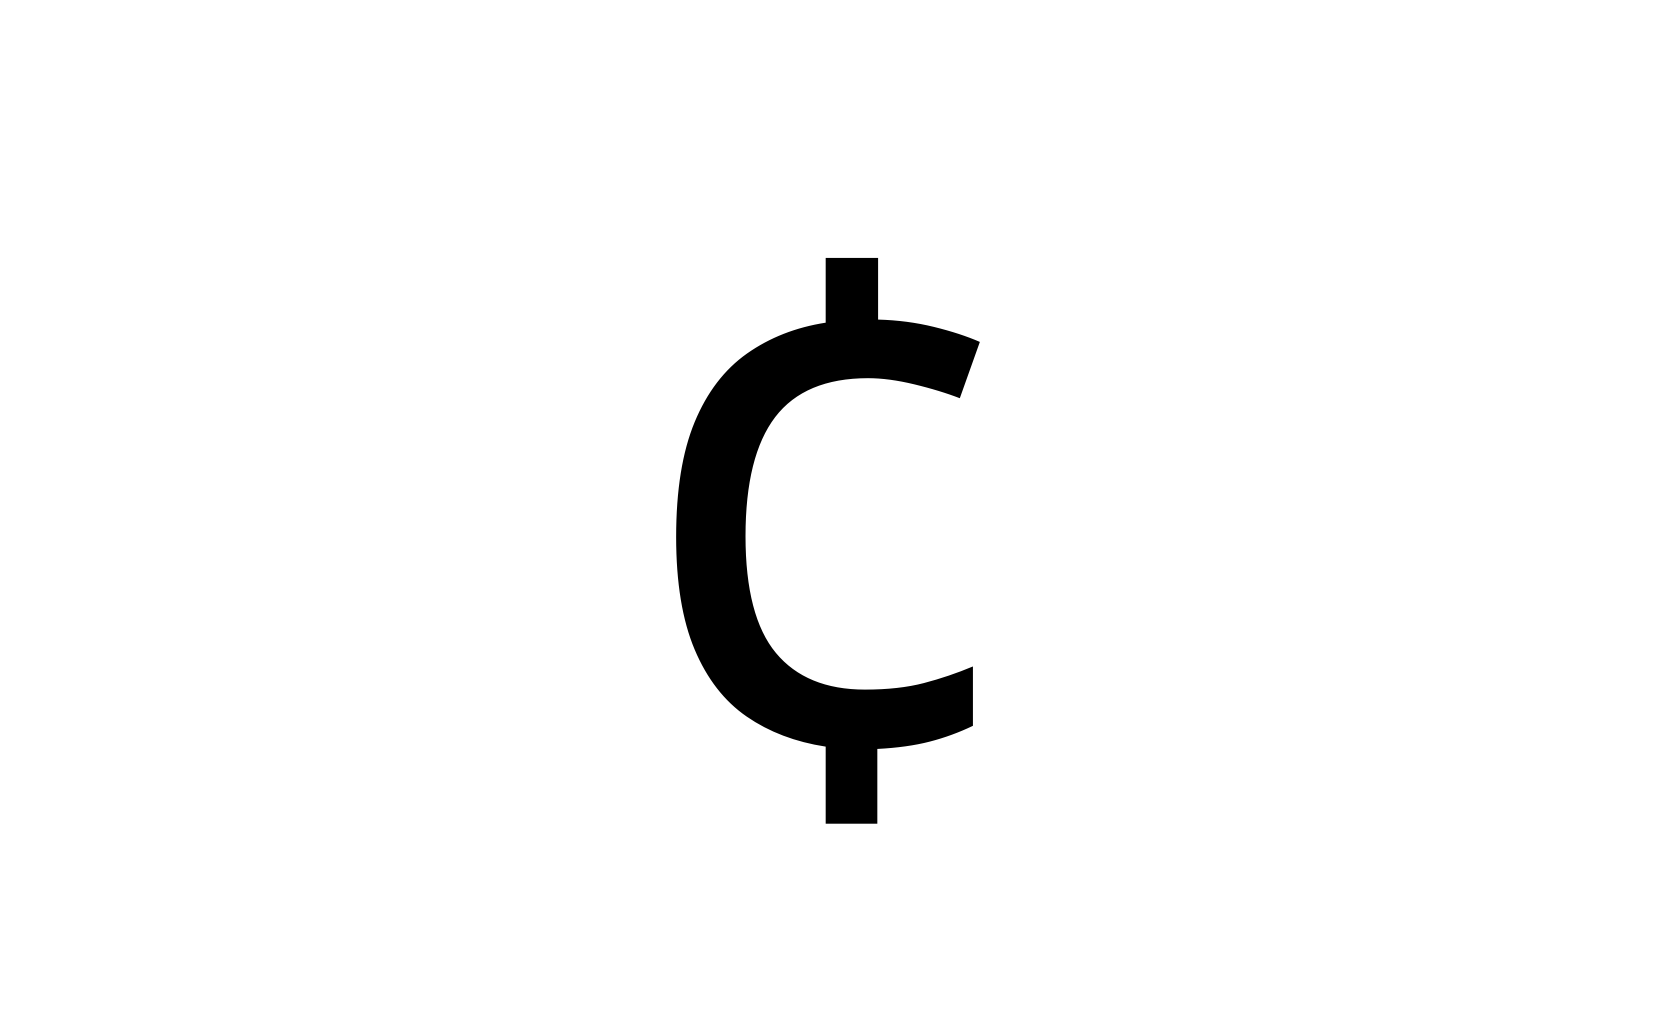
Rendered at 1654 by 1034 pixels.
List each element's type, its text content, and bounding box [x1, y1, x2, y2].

text_box ¢ [82, 86, 1571, 948]
